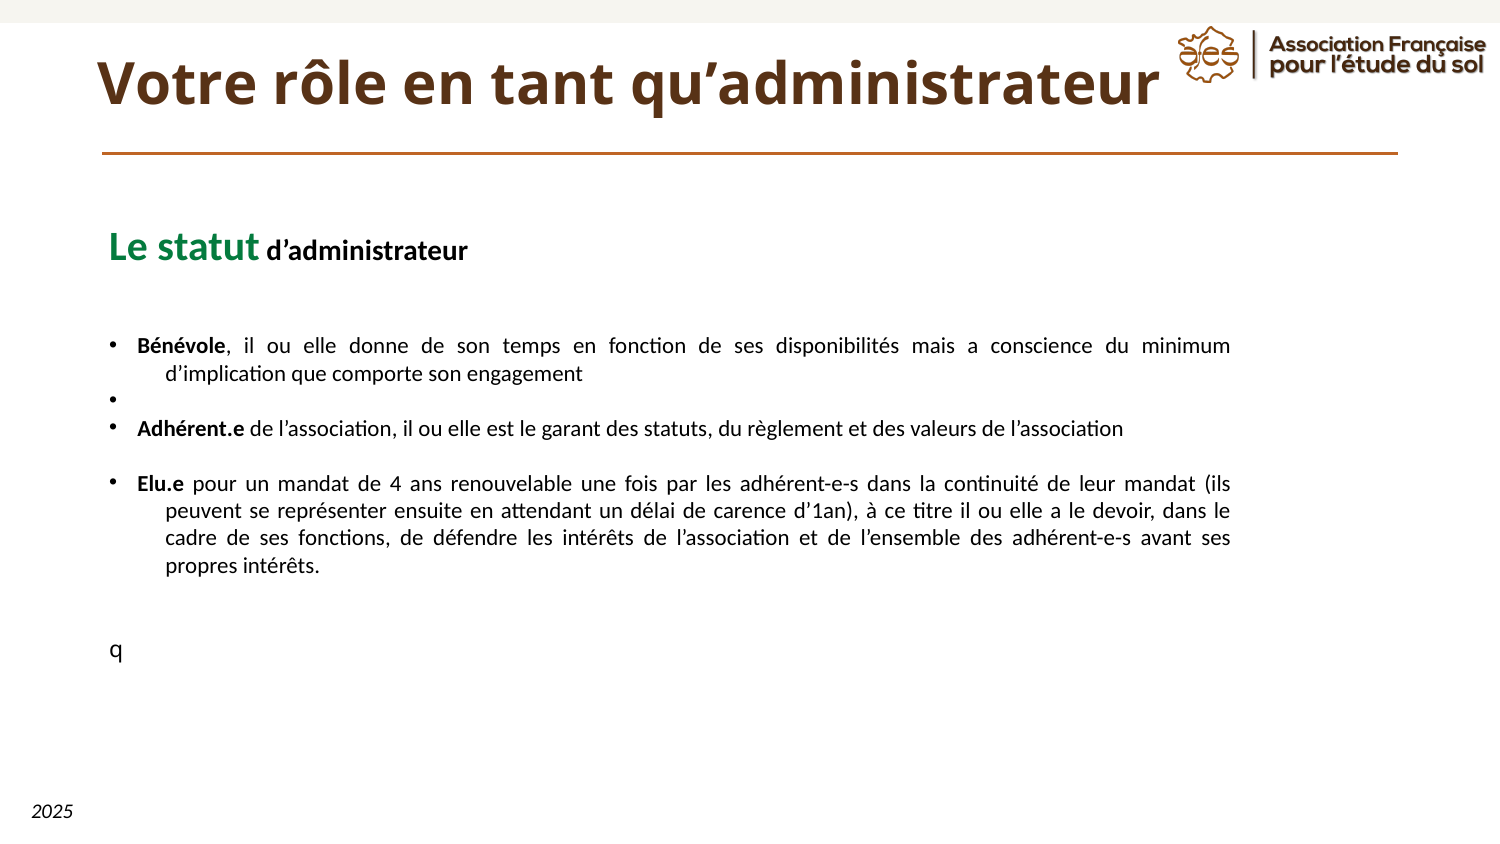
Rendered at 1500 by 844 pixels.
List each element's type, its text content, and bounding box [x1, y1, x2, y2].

title Votre rôle en tant qu’administrateur [82, 30, 1349, 125]
text_box 2025 [16, 786, 766, 830]
picture [1178, 25, 1500, 97]
text_box Le statut d’administrateur Bénévole, il ou elle donne de son temps en fonction de ses disponibilités mais a conscience du minimum d’implication que comporte son engagement Adhérent.e de l’association, il ou elle est le garant des statuts, du règlement et des valeurs de l’association Elu.e pour un mandat de 4 ans renouvelable une fois par les adhérent-e-s dans la continuité de leur mandat (ils peuvent se représenter ensuite en attendant un délai de carence d’1an), à ce titre il ou elle a le devoir, dans le cadre de ses fonctions, de défendre les intérêts de l’association et de l’ensemble des adhérent-e-s avant ses propres intérêts. [94, 210, 1251, 673]
text_box Catégorie 1 [1173, 45, 1178, 97]
